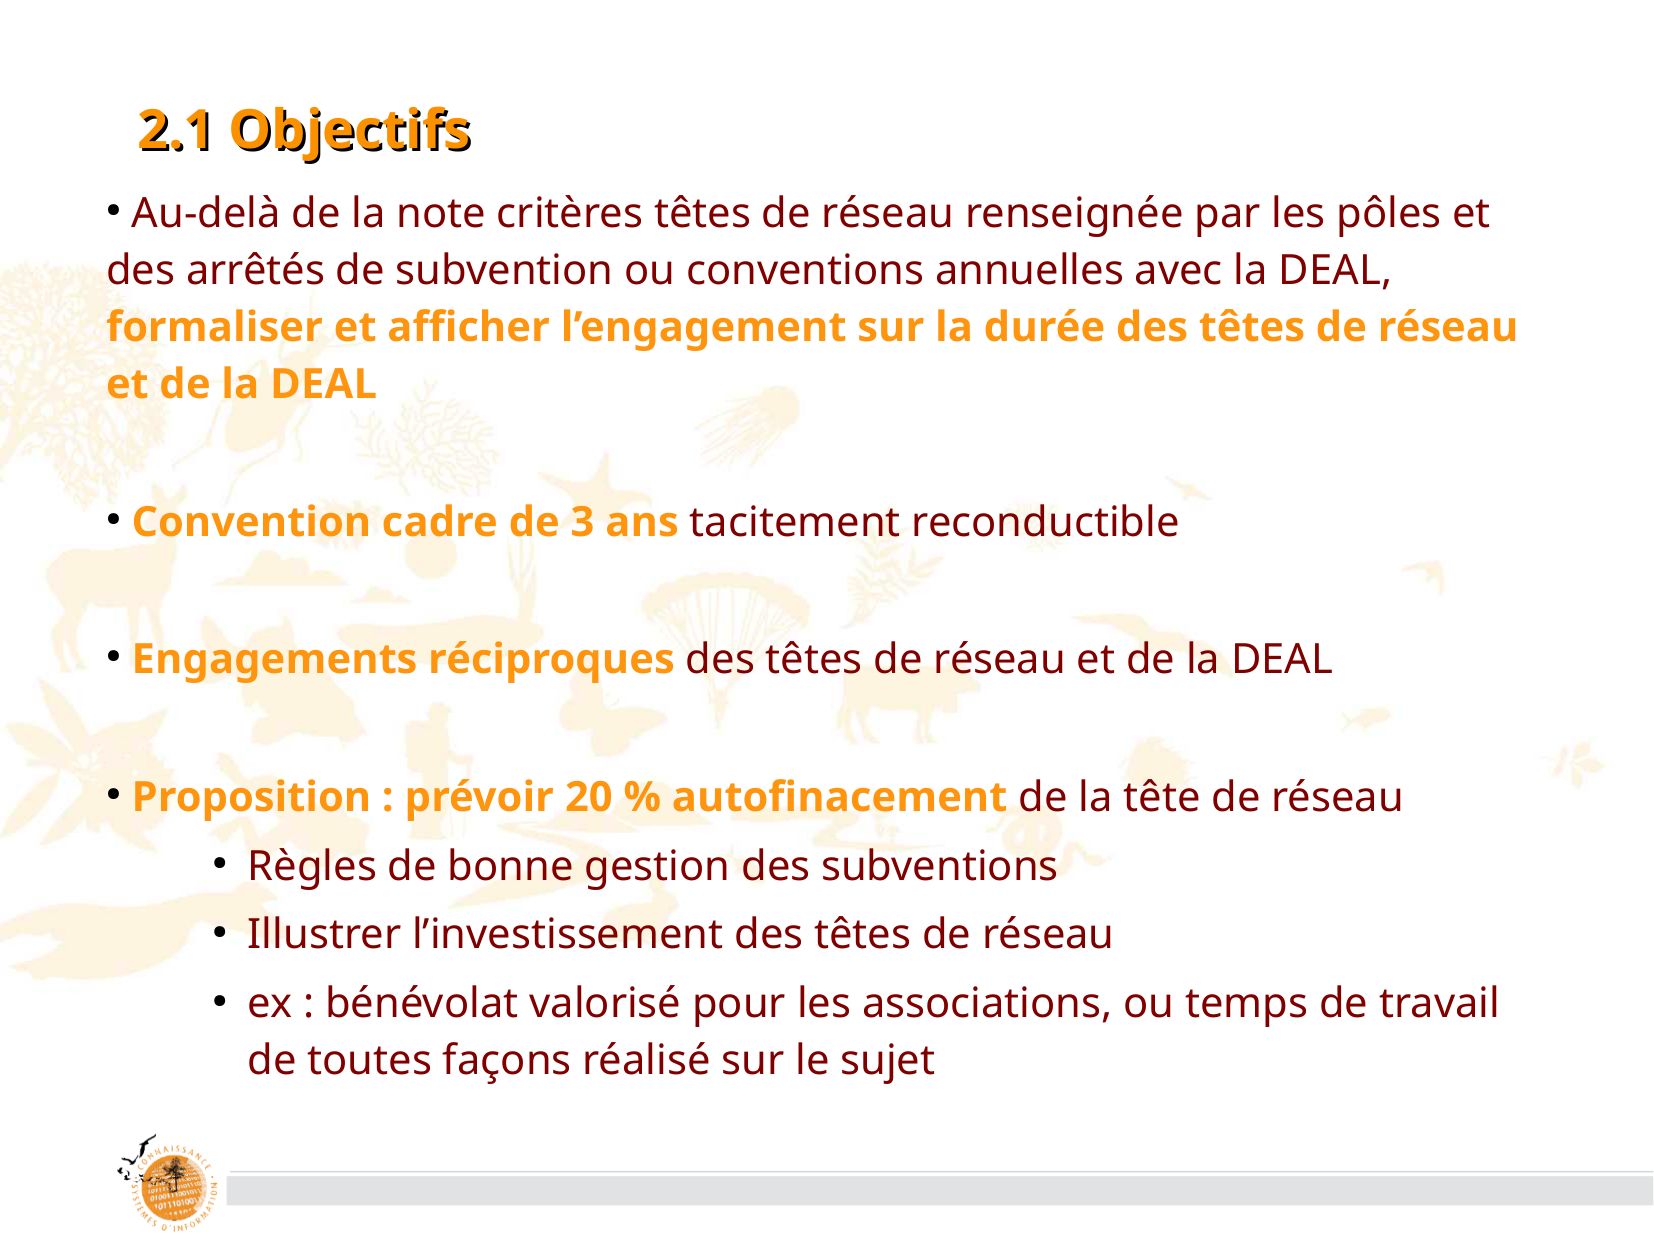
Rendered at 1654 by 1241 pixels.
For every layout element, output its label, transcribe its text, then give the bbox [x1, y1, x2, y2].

title 2.1 Objectifs [118, 49, 1607, 207]
picture [0, 0, 1654, 1241]
subtitle Au-delà de la note critères têtes de réseau renseignée par les pôles et des arrêtés de subvention ou conventions annuelles avec la DEAL, formaliser et afficher l’engagement sur la durée des têtes de réseau et de la DEAL Convention cadre de 3 ans tacitement reconductible Engagements réciproques des têtes de réseau et de la DEAL Proposition : prévoir 20 % autofinacement de la tête de réseau Règles de bonne gestion des subventions Illustrer l’investissement des têtes de réseau ex : bénévolat valorisé pour les associations, ou temps de travail de toutes façons réalisé sur le sujet [106, 231, 1536, 1038]
